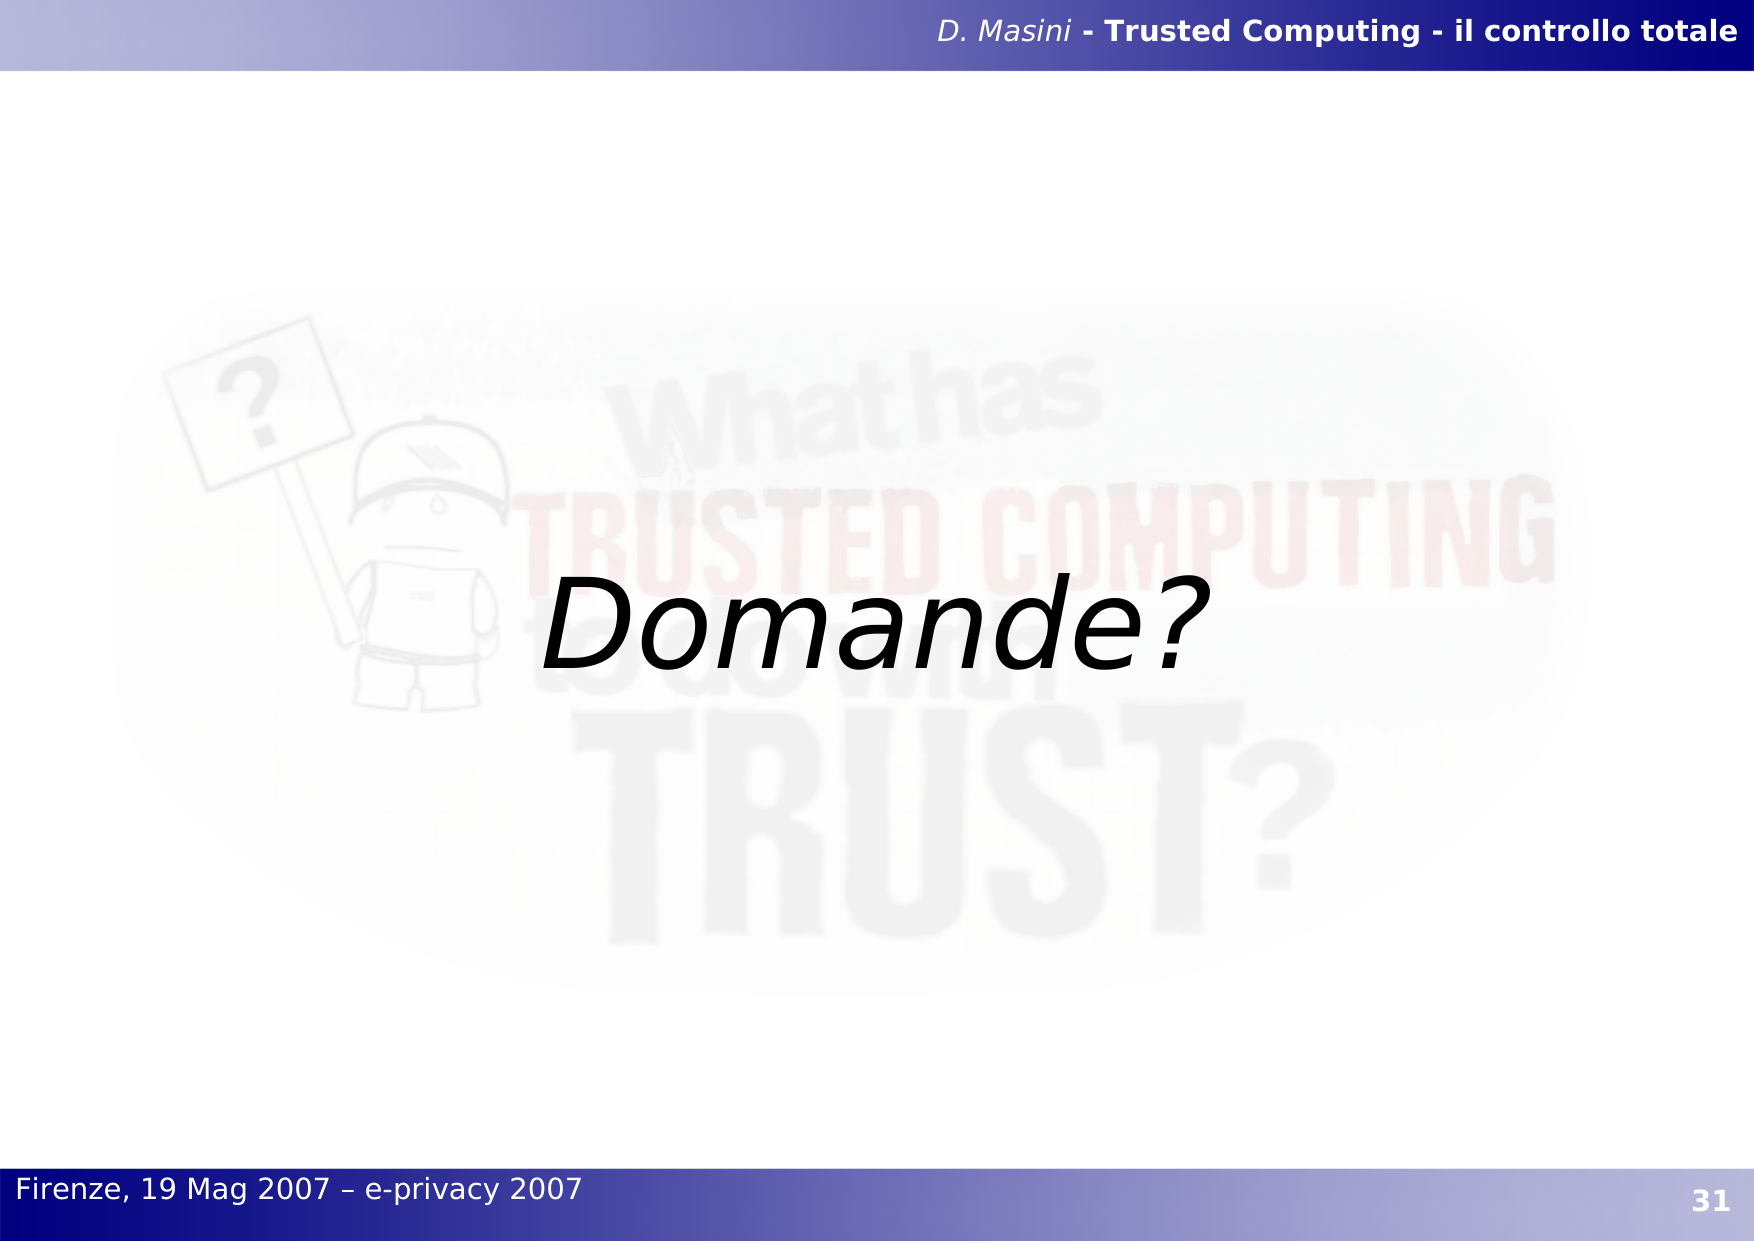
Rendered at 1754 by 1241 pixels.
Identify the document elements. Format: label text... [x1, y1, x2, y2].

text_box Domande? [87, 144, 1667, 1108]
picture [0, 0, 1754, 1241]
